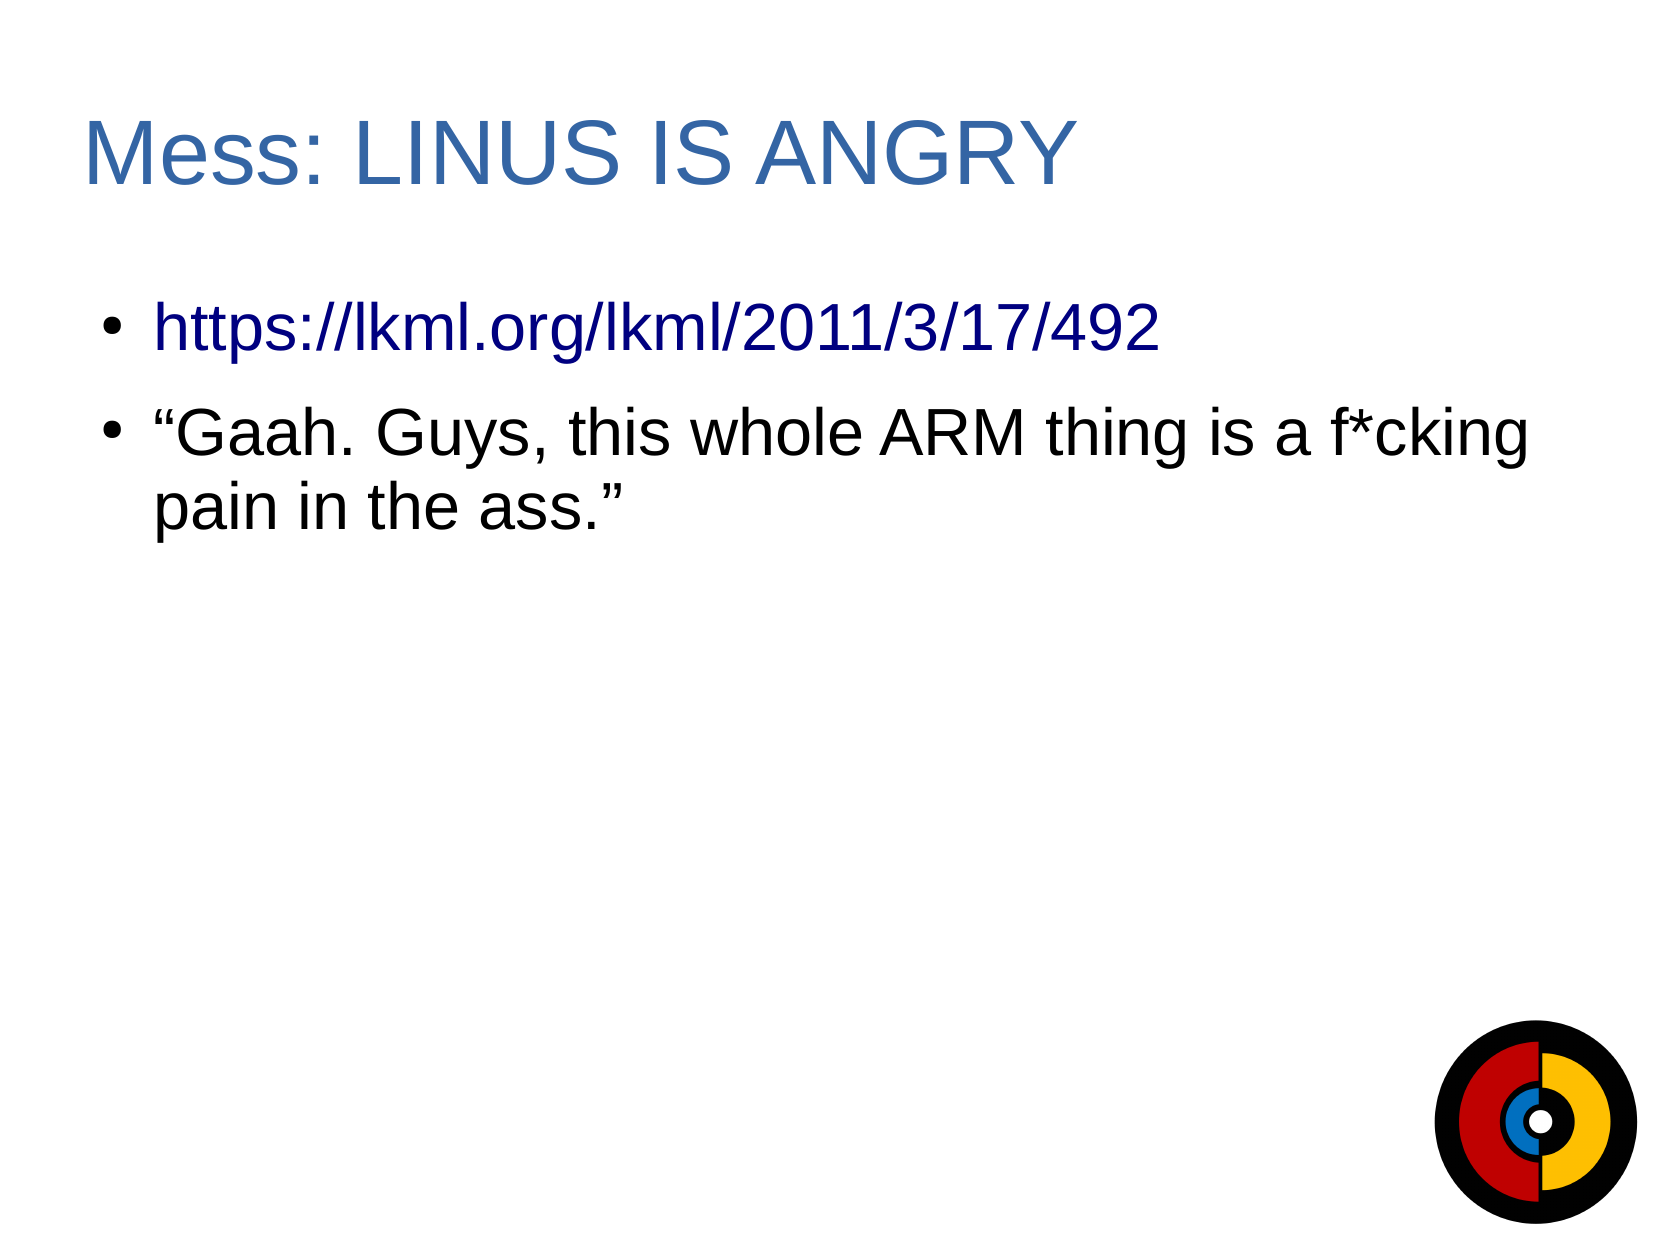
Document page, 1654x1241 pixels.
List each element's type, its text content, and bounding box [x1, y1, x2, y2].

title Mess: LINUS IS ANGRY [82, 49, 1571, 257]
list https://lkml.org/lkml/2011/3/17/492 “Gaah. Guys, this whole ARM thing is a f*cking pain in the ass.” [82, 290, 1571, 1010]
picture [1429, 1015, 1642, 1229]
